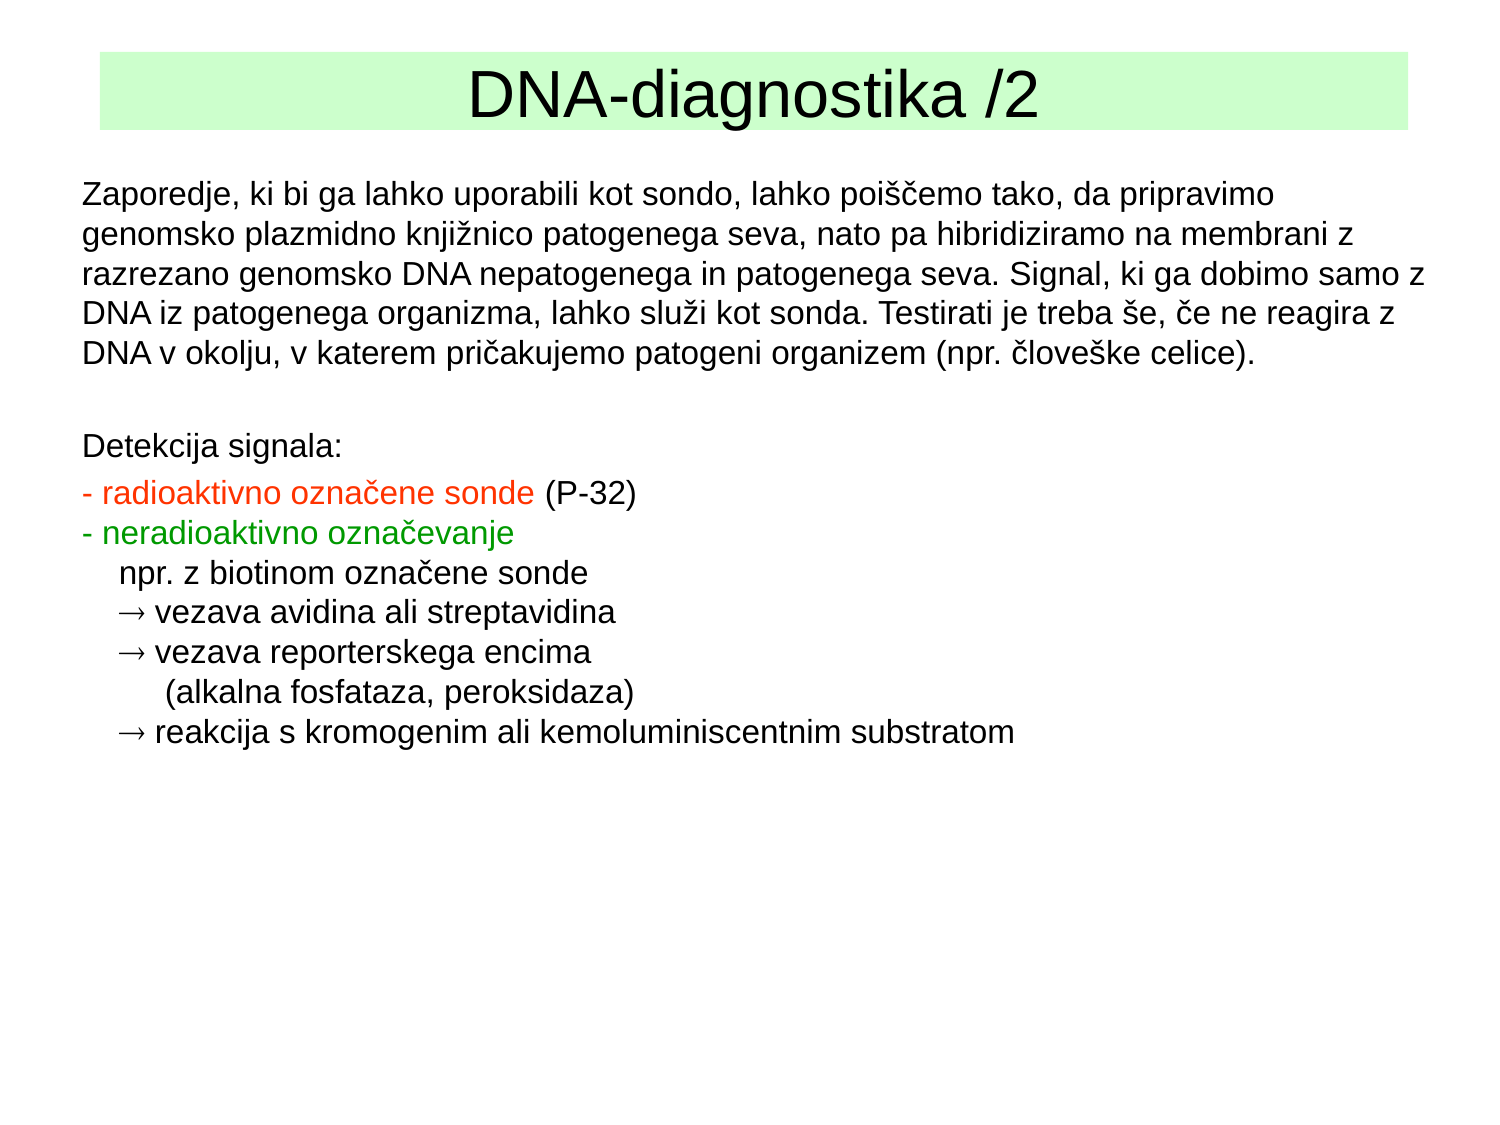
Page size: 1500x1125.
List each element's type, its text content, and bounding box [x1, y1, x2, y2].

list Zaporedje, ki bi ga lahko uporabili kot sondo, lahko poiščemo tako, da pripravimo genomsko plazmidno knjižnico patogenega seva, nato pa hibridiziramo na membrani z razrezano genomsko DNA nepatogenega in patogenega seva. Signal, ki ga dobimo samo z DNA iz patogenega organizma, lahko služi kot sonda. Testirati je treba še, če ne reagira z DNA v okolju, v katerem pričakujemo patogeni organizem (npr. človeške celice). Detekcija signala: - radioaktivno označene sonde (P-32) - neradioaktivno označevanje npr. z biotinom označene sonde  vezava avidina ali streptavidina  vezava reporterskega encima (alkalna fosfataza, peroksidaza)  reakcija s kromogenim ali kemoluminiscentnim substratom [66, 164, 1450, 1082]
title DNA-diagnostika /2 [99, 51, 1409, 130]
